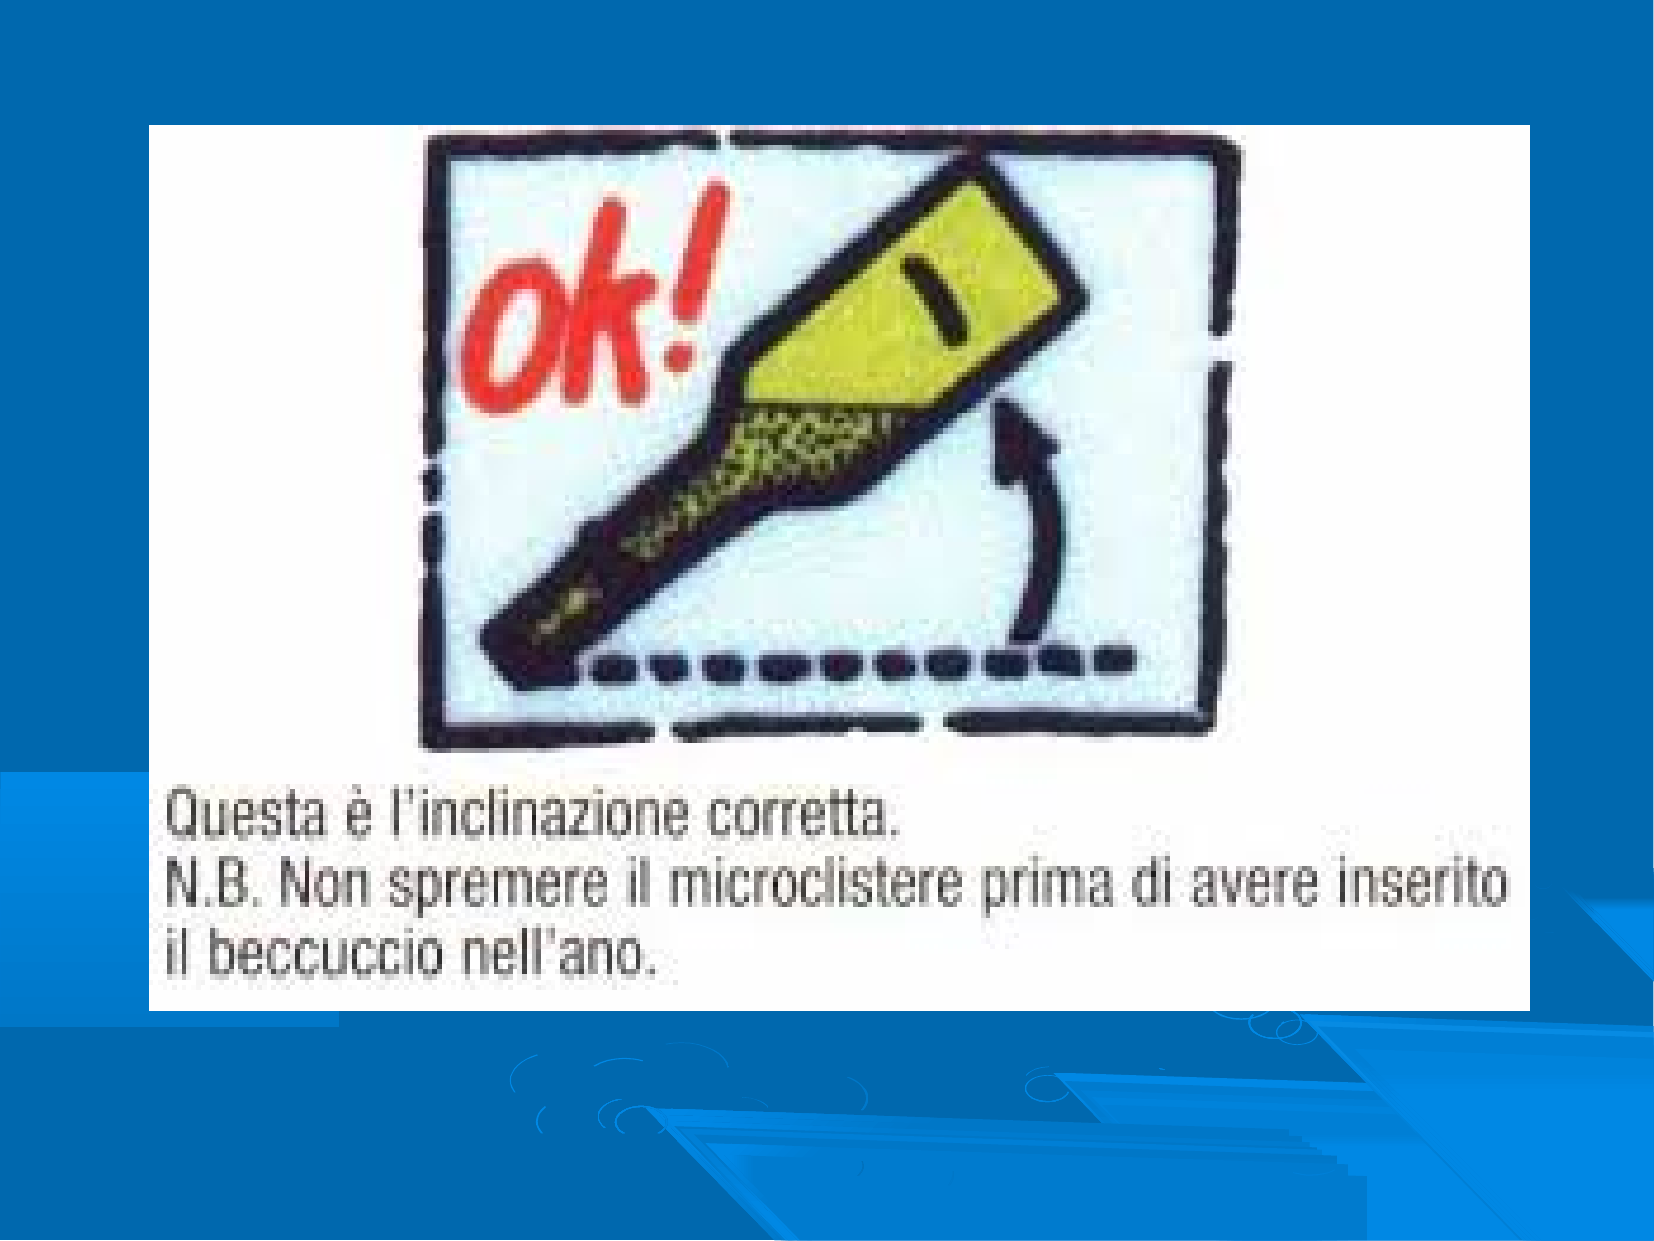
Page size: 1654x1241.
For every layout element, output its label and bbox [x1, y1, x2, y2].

picture [149, 125, 1530, 1011]
